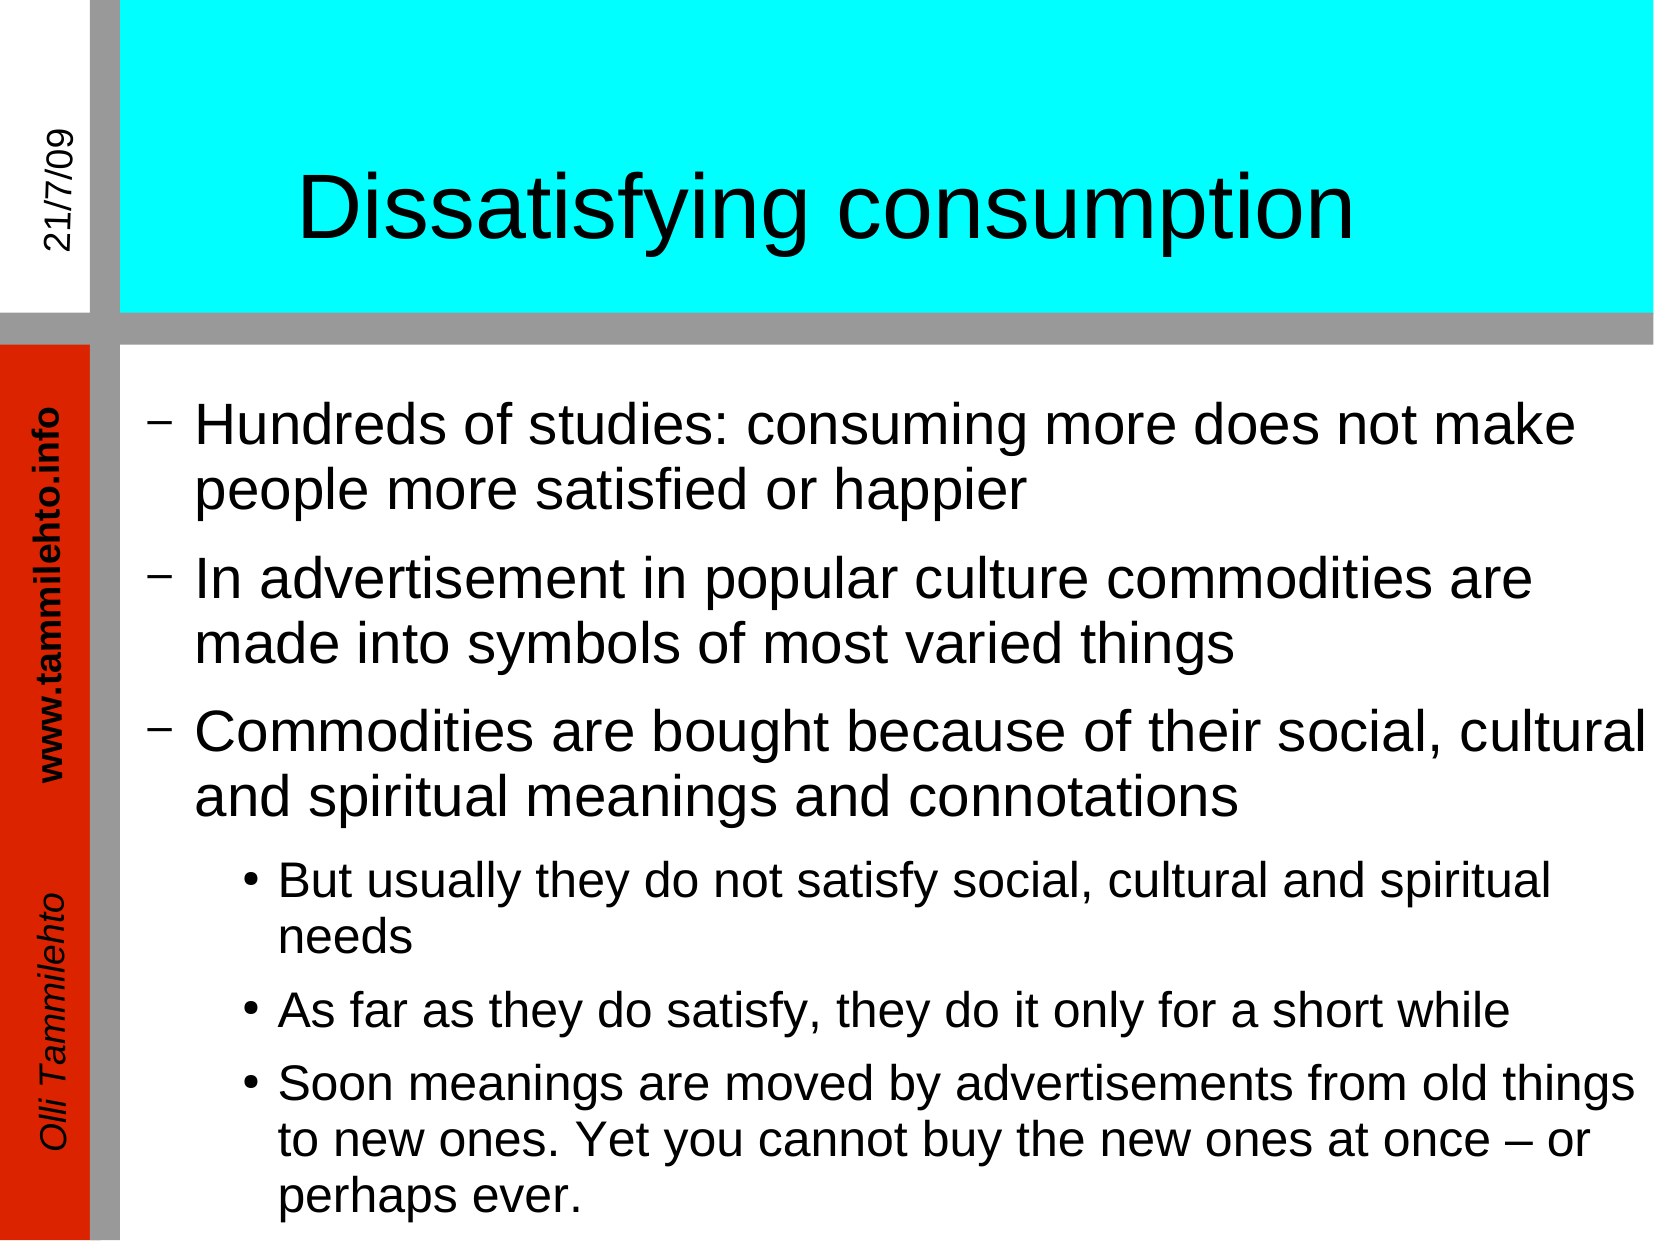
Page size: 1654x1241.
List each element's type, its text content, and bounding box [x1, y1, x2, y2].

list Hundreds of studies: consuming more does not make people more satisfied or happier In advertisement in popular culture commodities are made into symbols of most varied things Commodities are bought because of their social, cultural and spiritual meanings and connotations But usually they do not satisfy social, cultural and spiritual needs As far as they do satisfy, they do it only for a short while Soon meanings are moved by advertisements from old things to new ones. Yet you cannot buy the new ones at once – or perhaps ever. [29, 391, 1654, 1223]
title Dissatisfying consumption [121, 110, 1534, 303]
